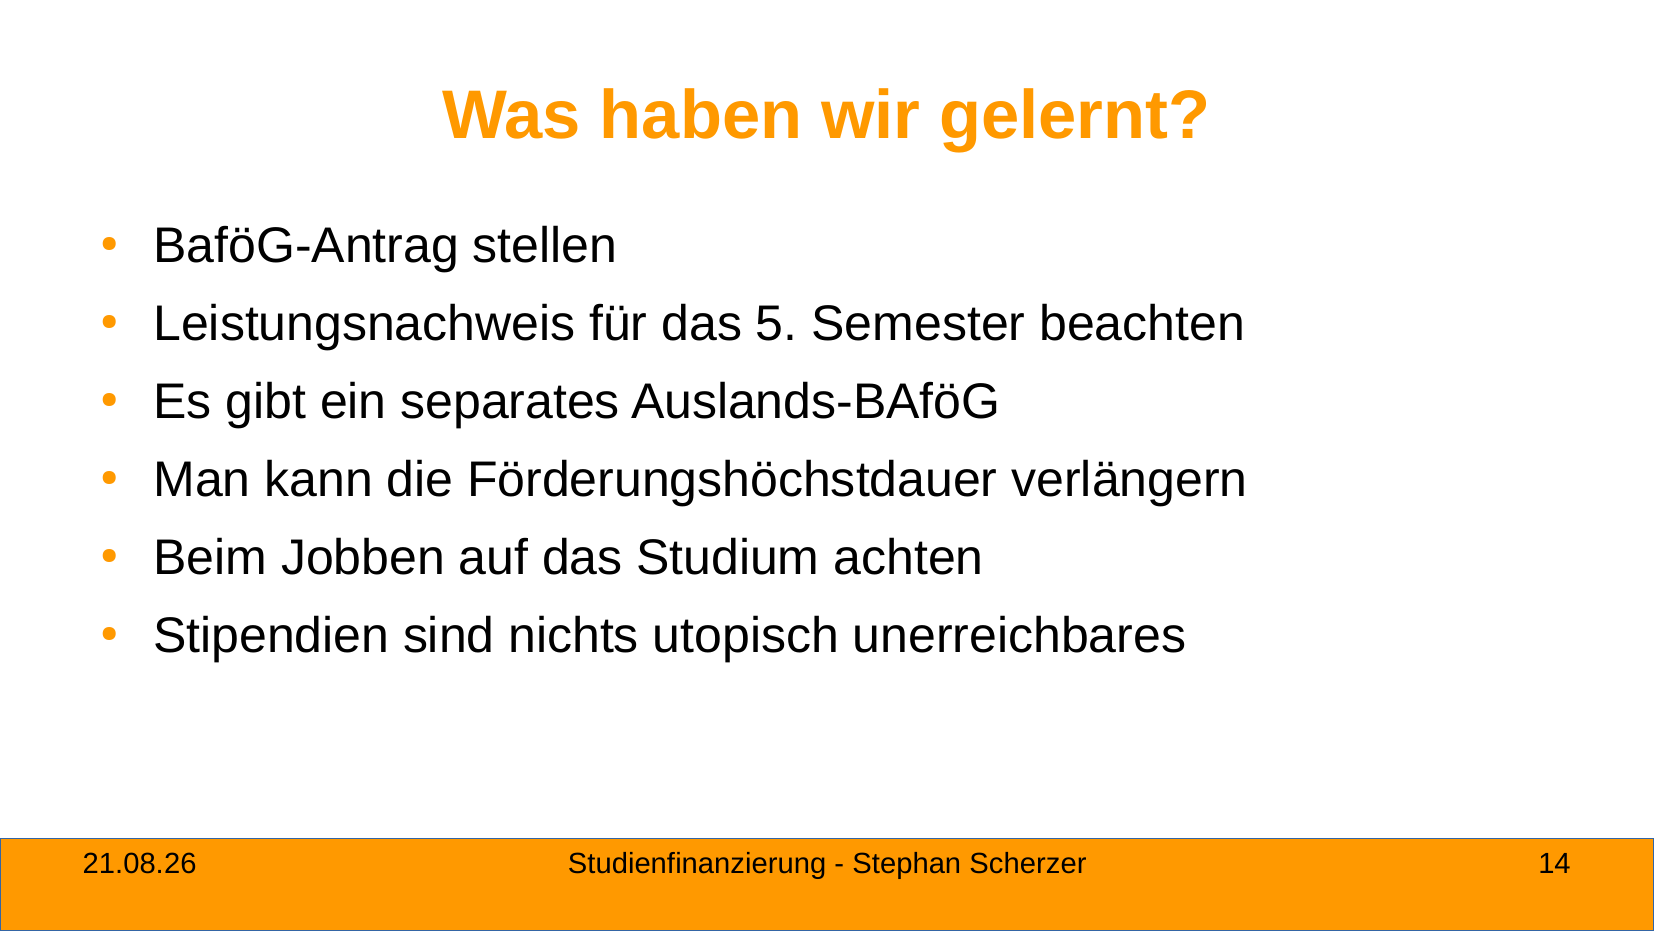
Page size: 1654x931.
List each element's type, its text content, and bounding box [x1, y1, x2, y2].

title Was haben wir gelernt? [82, 37, 1571, 193]
list BaföG-Antrag stellen Leistungsnachweis für das 5. Semester beachten Es gibt ein separates Auslands-BAföG Man kann die Förderungshöchstdauer verlängern Beim Jobben auf das Studium achten Stipendien sind nichts utopisch unerreichbares [82, 217, 1571, 758]
